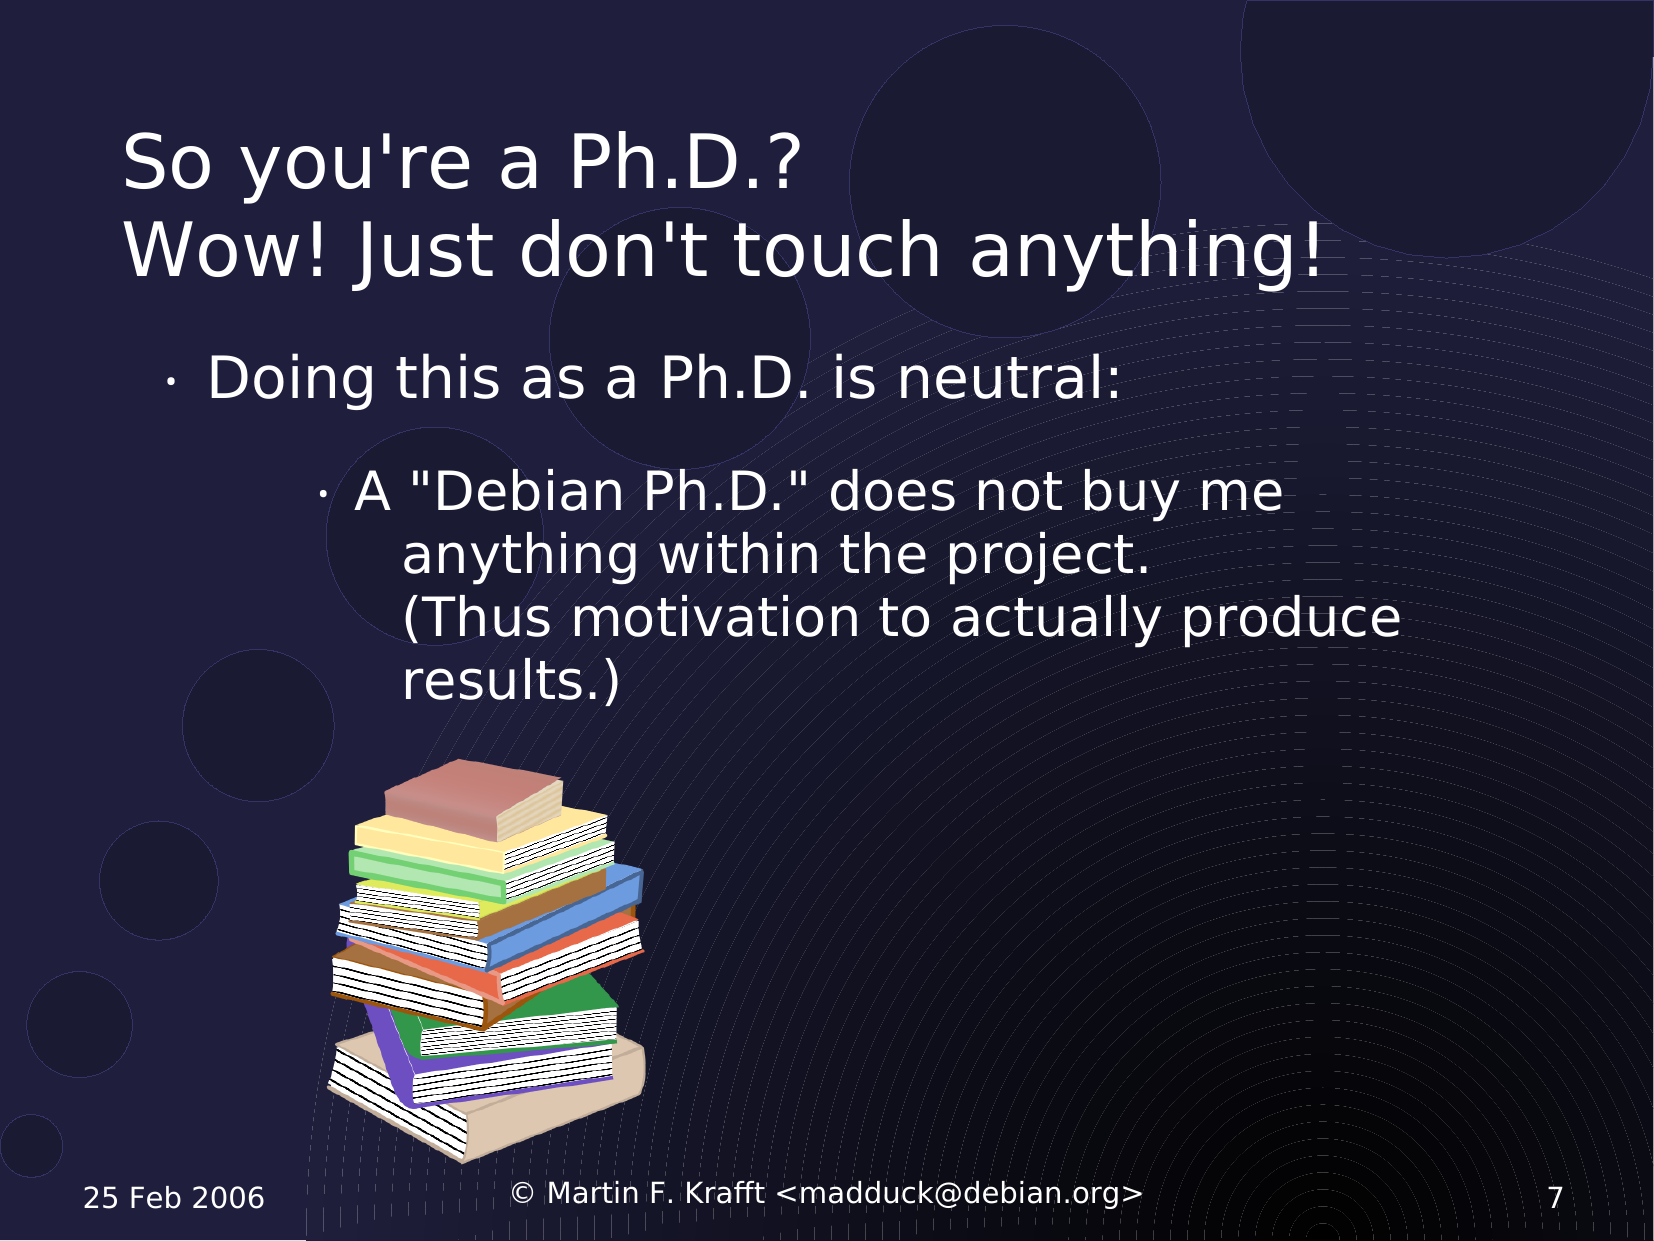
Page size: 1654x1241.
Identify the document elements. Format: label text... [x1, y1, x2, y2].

picture [323, 738, 650, 1182]
list Doing this as a Ph.D. is neutral: A "Debian Ph.D." does not buy me anything within the project. (Thus motivation to actually produce results.) [118, 344, 1534, 1127]
title So you're a Ph.D.? Wow! Just don't touch anything! [121, 102, 1534, 311]
